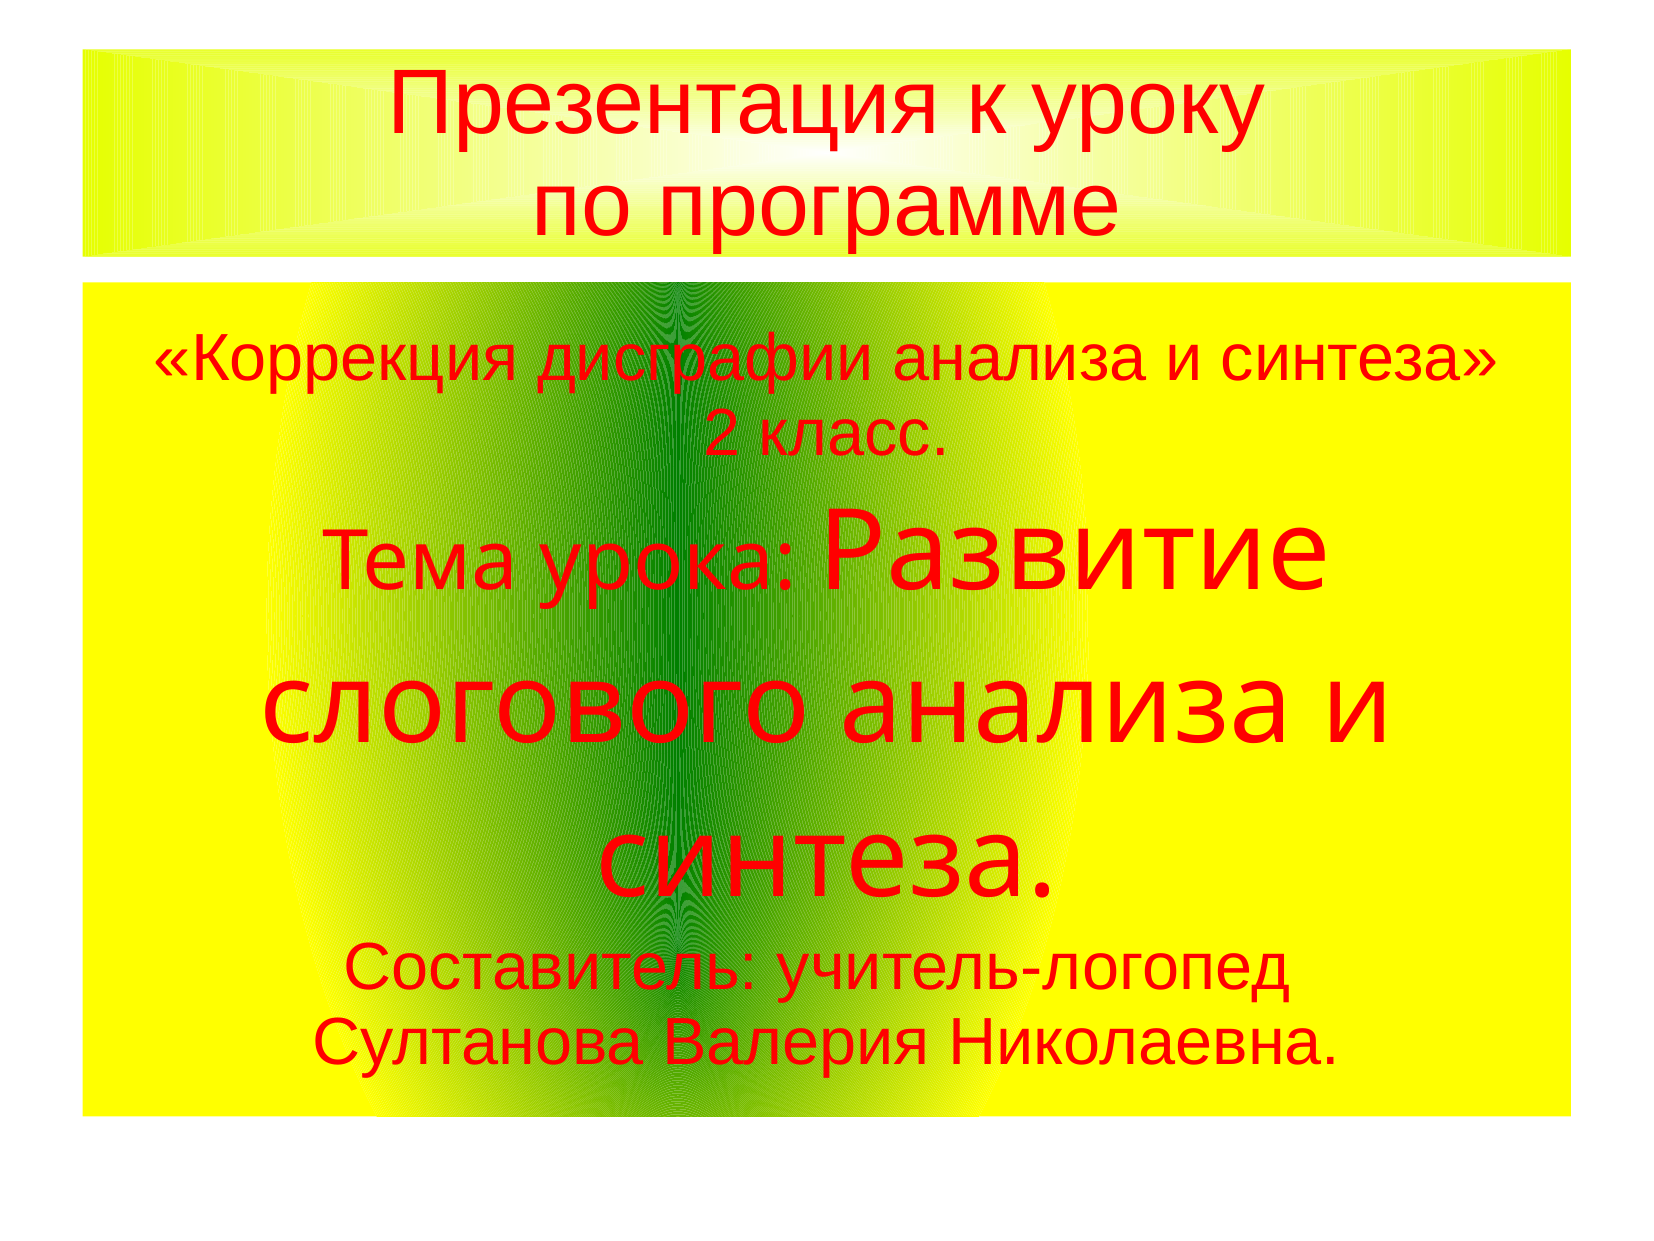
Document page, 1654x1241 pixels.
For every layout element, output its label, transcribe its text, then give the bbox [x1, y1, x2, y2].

subtitle «Коррекция дисграфии анализа и синтеза» 2 класс. Тема урока: Развитие слогового анализа и синтеза. Составитель: учитель-логопед Султанова Валерия Николаевна. [82, 282, 1571, 1117]
title Презентация к уроку по программе [82, 49, 1571, 257]
